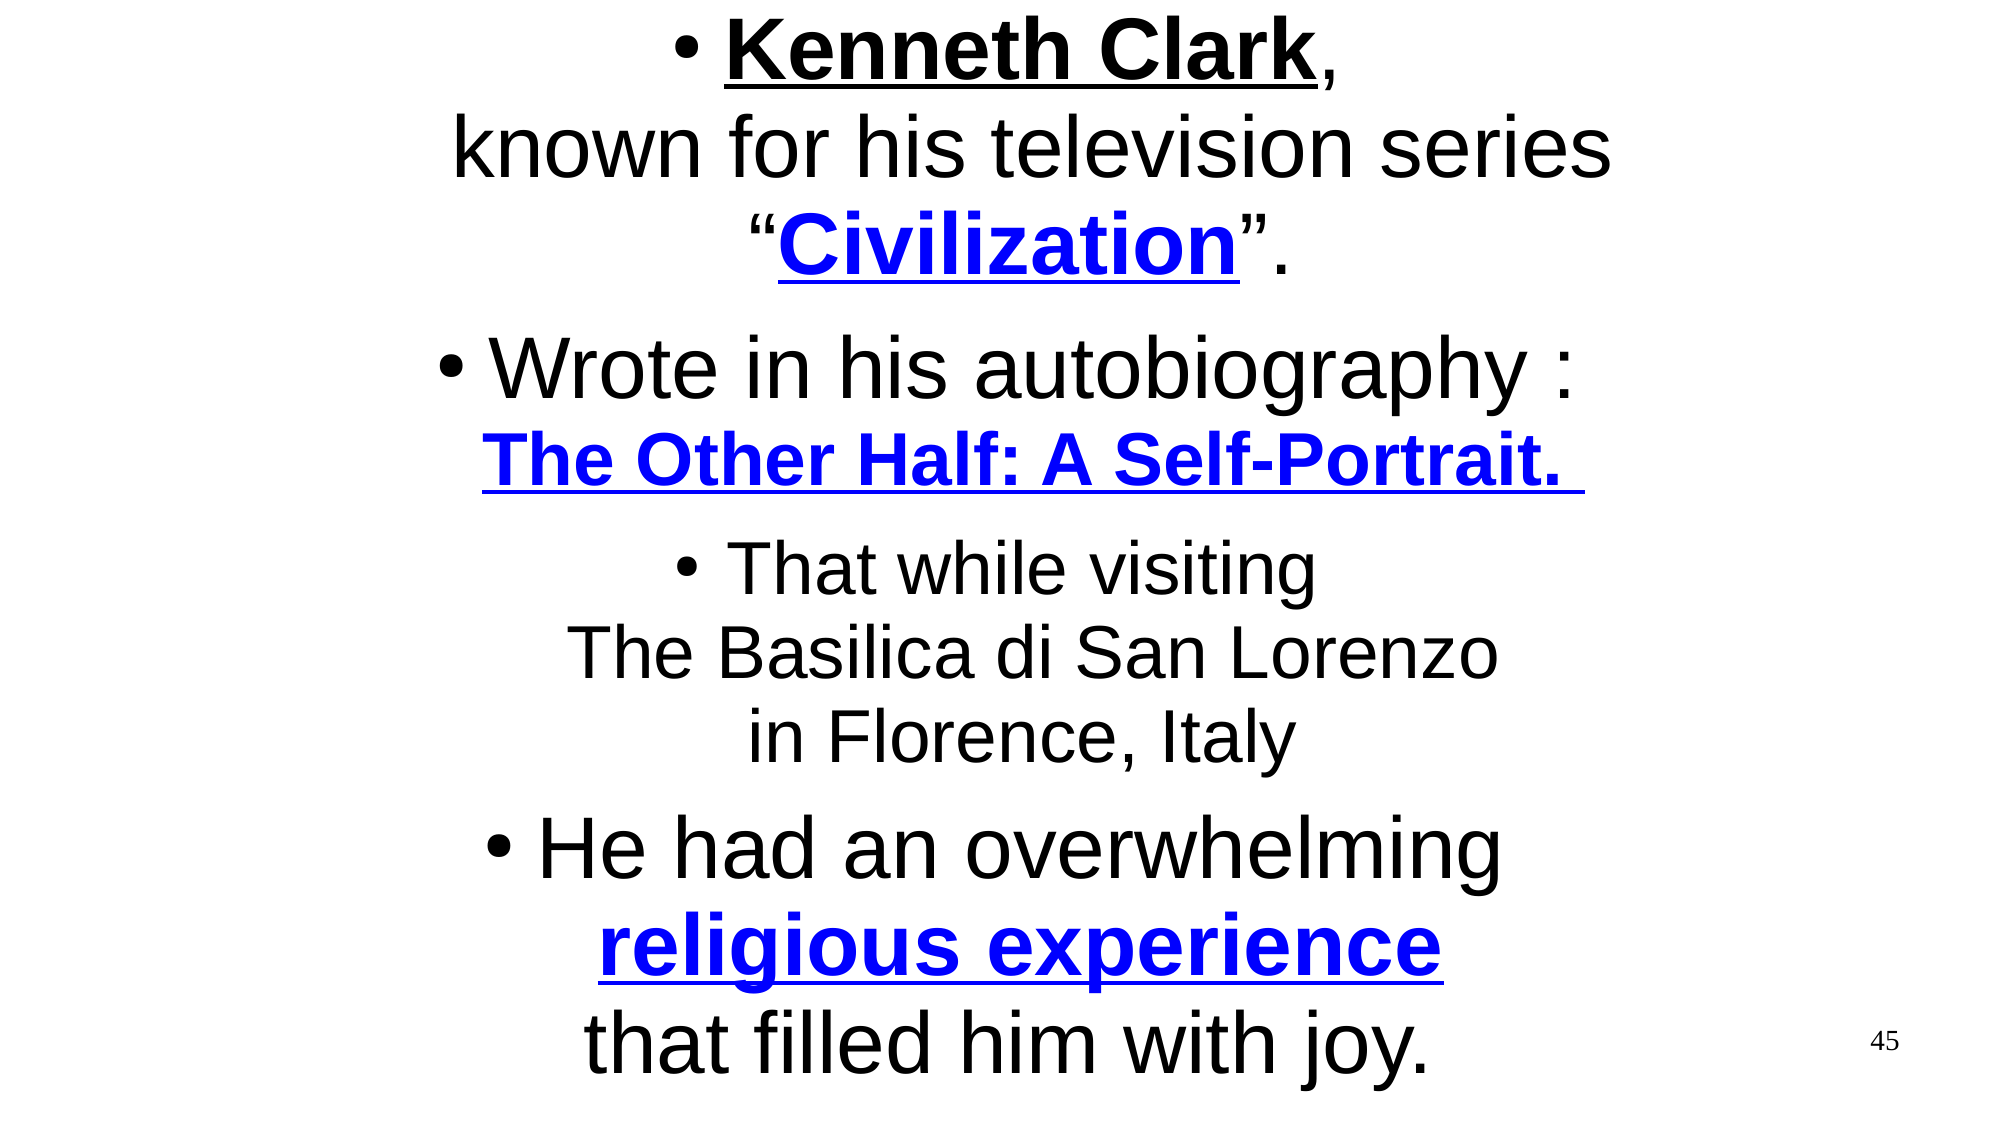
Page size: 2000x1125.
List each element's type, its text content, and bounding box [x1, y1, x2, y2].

list Kenneth Clark, known for his television series “Civilization”. Wrote in his autobiography : The Other Half: A Self-Portrait. That while visiting The Basilica di San Lorenzo in Florence, Italy He had an overwhelming religious experience that filled him with joy. [0, 0, 1996, 1123]
